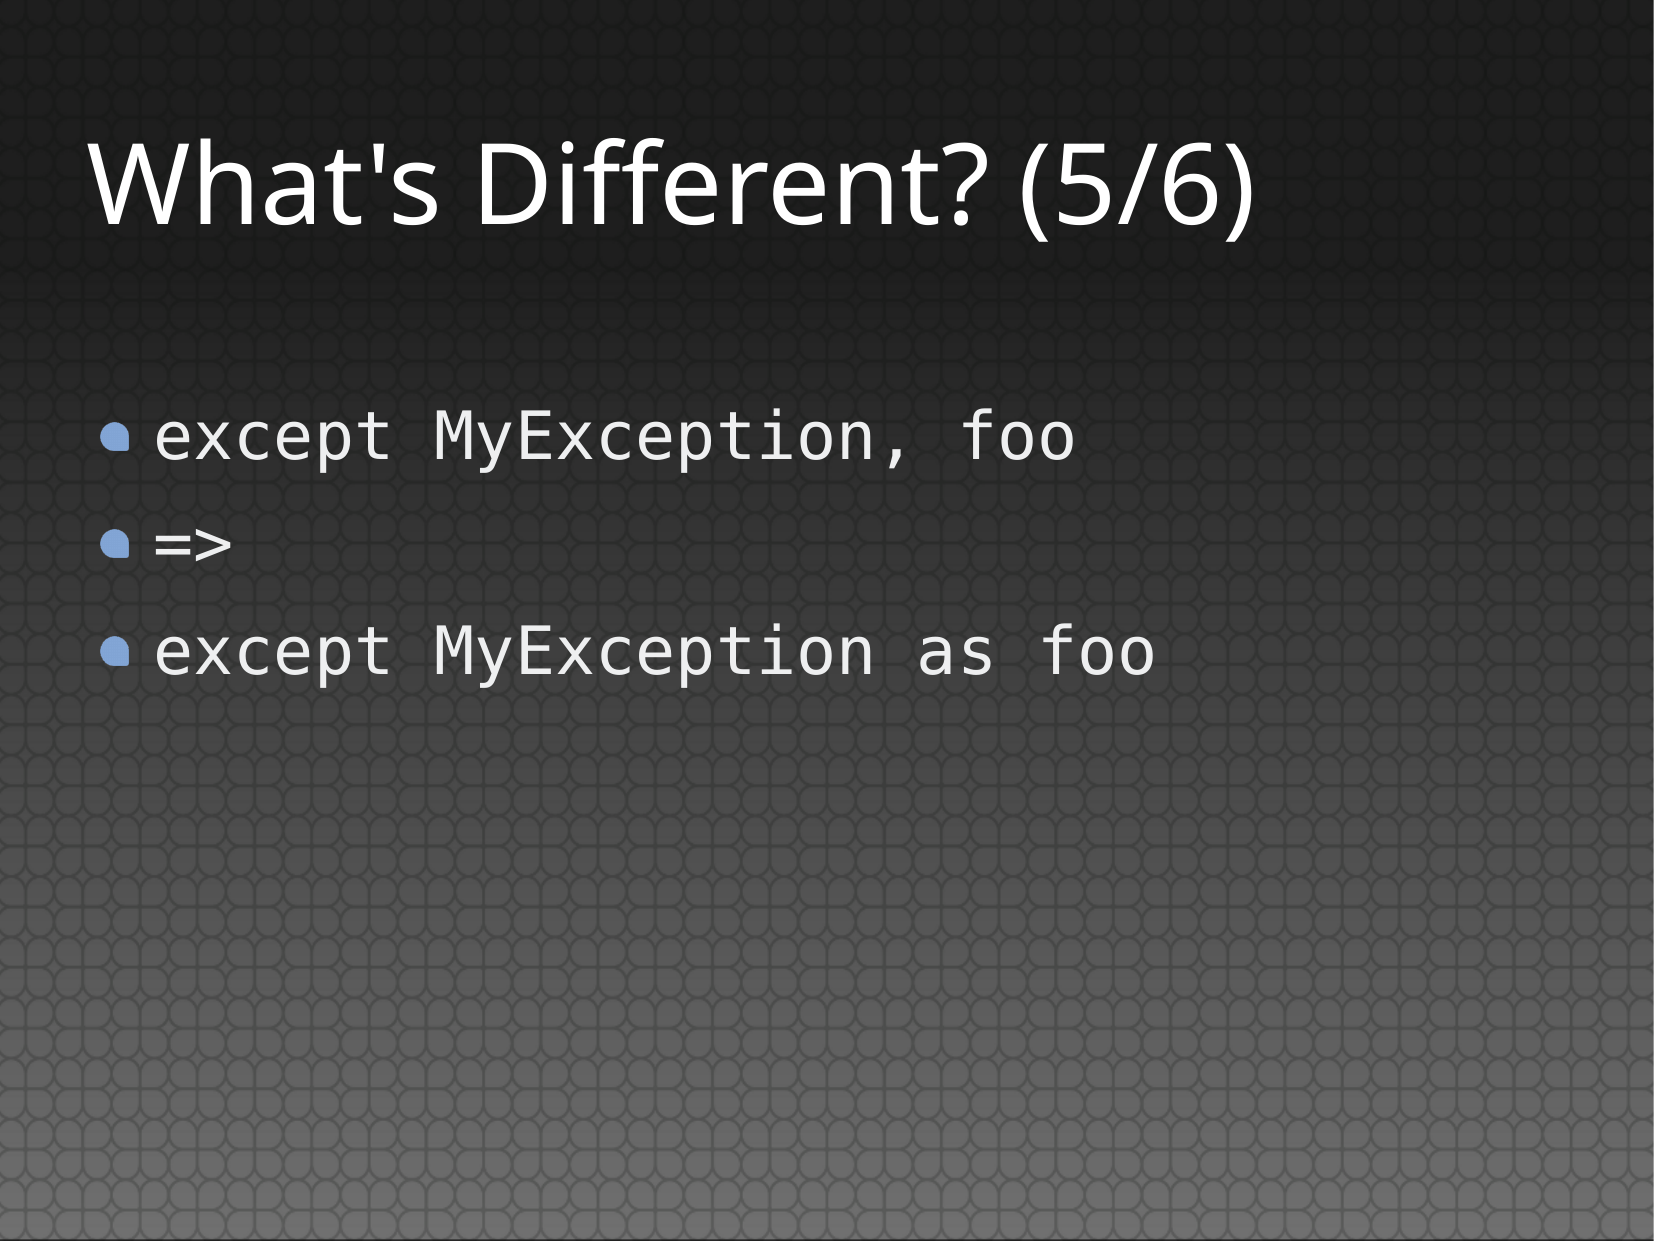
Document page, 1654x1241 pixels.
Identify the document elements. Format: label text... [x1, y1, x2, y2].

title What's Different? (5/6) [86, 112, 1576, 249]
picture [0, 0, 1654, 1241]
list except MyException, foo => except MyException as foo [82, 290, 1571, 1010]
